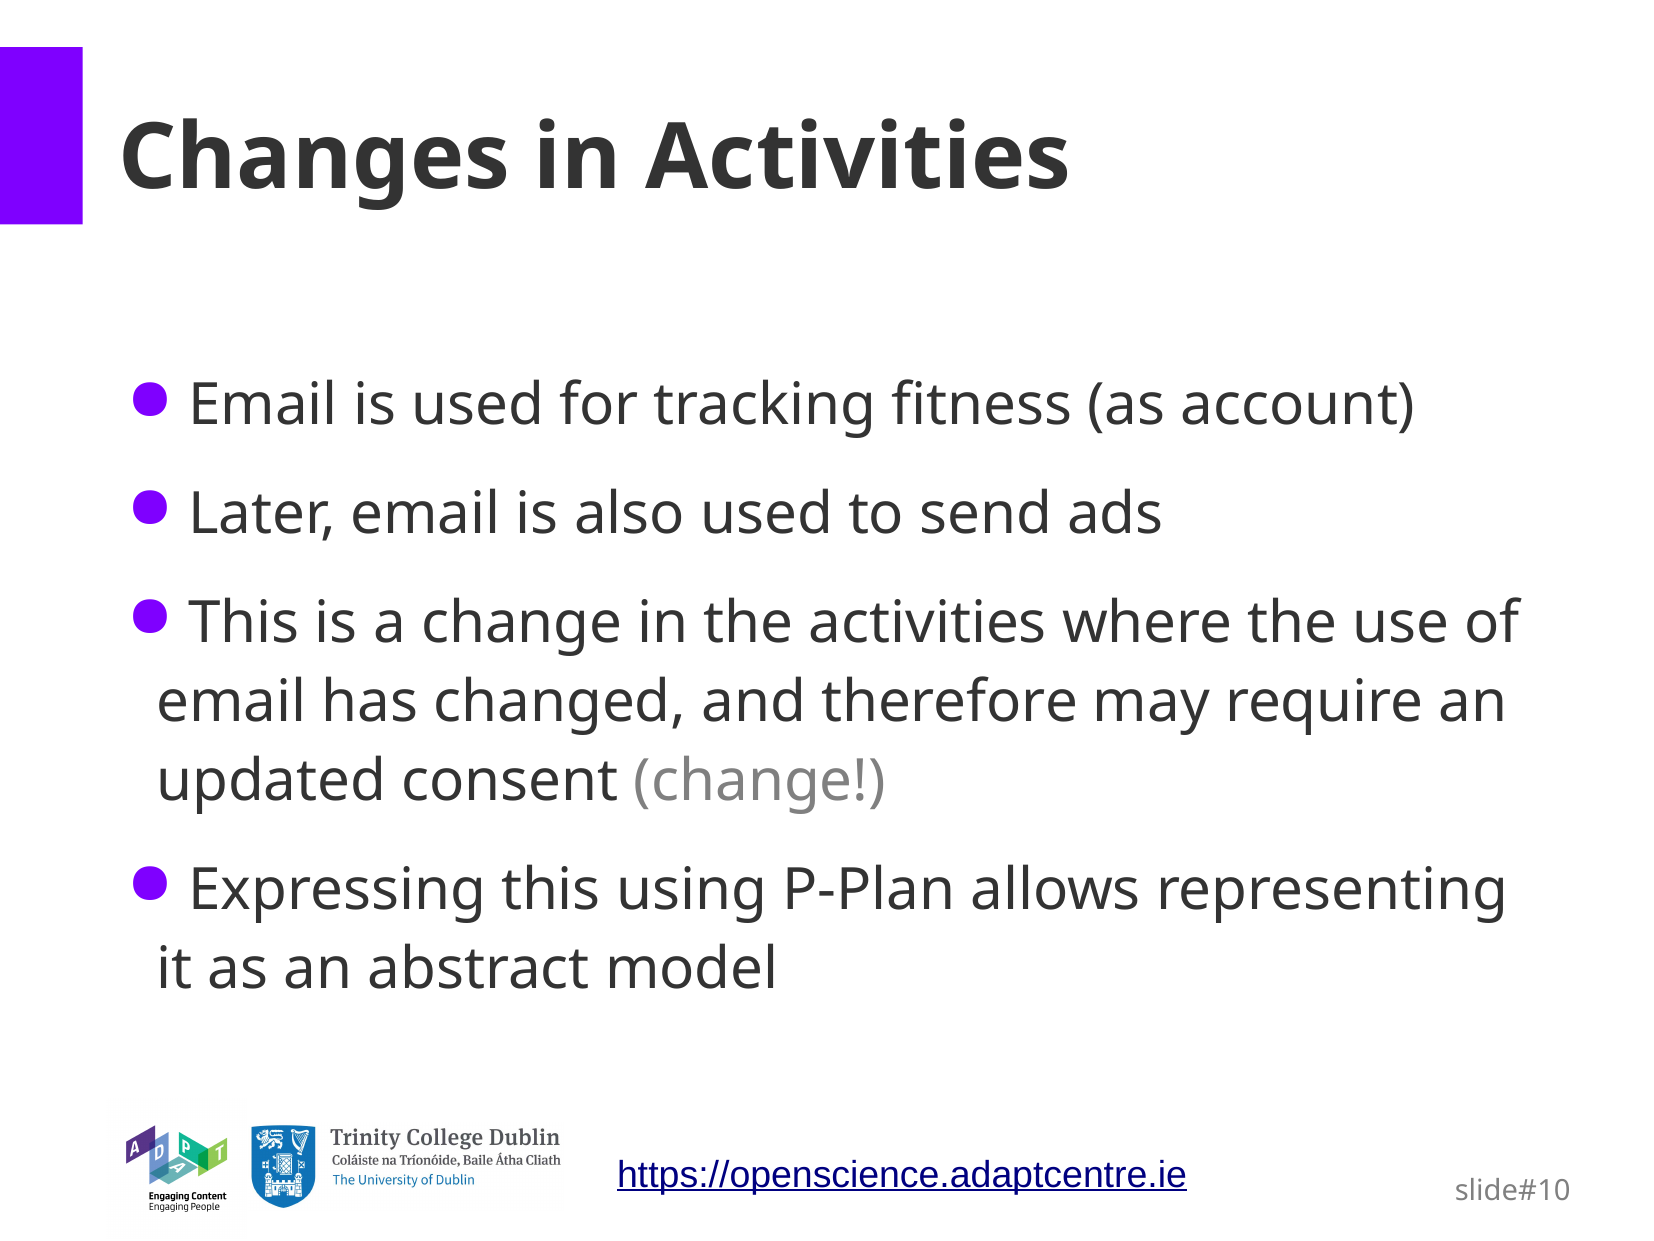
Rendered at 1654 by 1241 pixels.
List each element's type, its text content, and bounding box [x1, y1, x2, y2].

title Changes in Activities [118, 49, 1571, 257]
picture [106, 1098, 247, 1239]
picture [248, 1122, 564, 1211]
list Email is used for tracking fitness (as account) Later, email is also used to send ads This is a change in the activities where the use of email has changed, and therefore may require an updated consent (change!) Expressing this using P-Plan allows representing it as an abstract model [118, 362, 1536, 1066]
